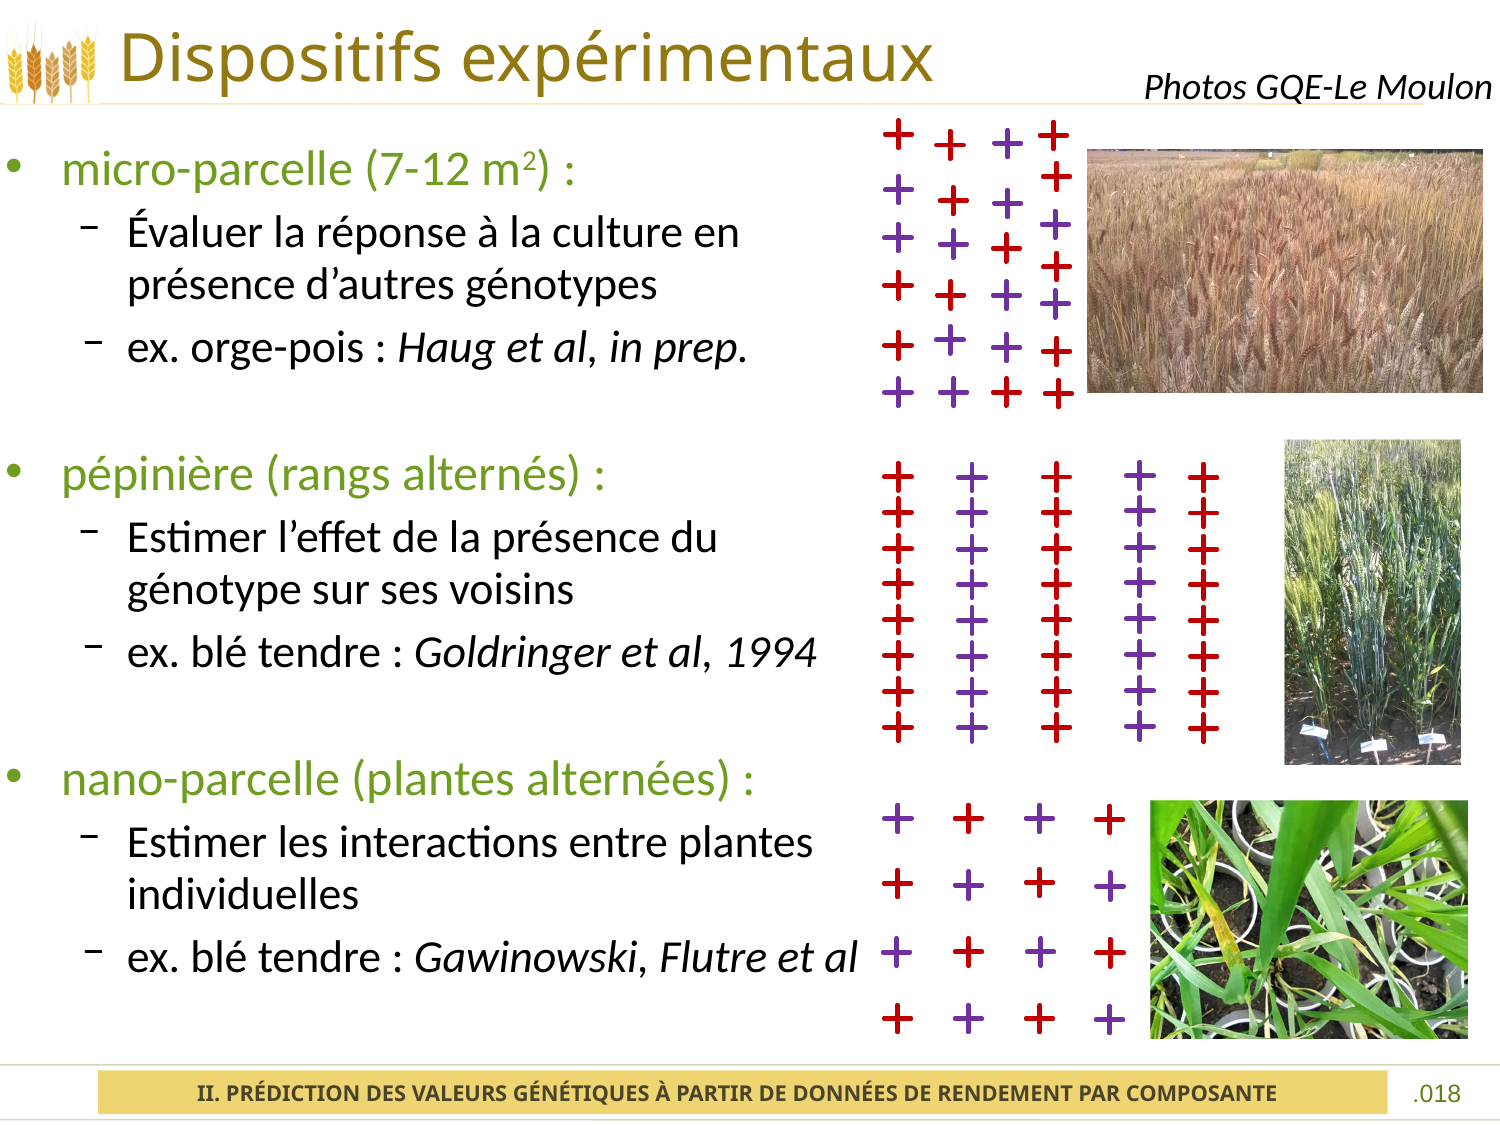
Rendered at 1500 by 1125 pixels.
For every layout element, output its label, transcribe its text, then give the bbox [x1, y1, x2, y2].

text_box [939, 187, 967, 215]
text_box [992, 234, 1020, 262]
text_box [1096, 872, 1124, 900]
text_box [958, 463, 986, 492]
text_box [958, 642, 986, 670]
text_box [1126, 676, 1154, 705]
text_box [1043, 535, 1071, 563]
text_box [884, 641, 912, 670]
text_box [1190, 499, 1218, 527]
text_box [1190, 607, 1218, 635]
text_box [992, 281, 1020, 309]
text_box [955, 871, 983, 899]
text_box [994, 129, 1022, 158]
text_box [958, 606, 986, 635]
text_box [1044, 380, 1072, 408]
text_box [1043, 163, 1071, 191]
text_box [954, 804, 982, 832]
text_box [939, 230, 967, 258]
text_box [1041, 290, 1069, 318]
text_box [884, 331, 912, 359]
text_box [1043, 713, 1071, 741]
text_box [1043, 642, 1071, 670]
text_box [1026, 868, 1054, 897]
text_box [940, 378, 968, 406]
text_box [884, 606, 912, 634]
text_box [884, 870, 912, 898]
text_box [884, 1005, 912, 1033]
text_box Photos GQE-Le Moulon [1128, 54, 1500, 123]
text_box [936, 326, 964, 354]
text_box [884, 224, 912, 252]
text_box [958, 535, 986, 563]
text_box [1126, 533, 1154, 562]
text_box [884, 271, 912, 299]
text_box [958, 499, 986, 527]
text_box [885, 175, 913, 204]
text_box [1126, 640, 1154, 669]
text_box [1043, 678, 1071, 706]
text_box [937, 281, 965, 309]
picture [1150, 800, 1468, 1039]
text_box [1043, 570, 1071, 598]
text_box [958, 570, 986, 599]
text_box [884, 804, 912, 832]
text_box II. PRÉDICTION DES VALEURS GÉNÉTIQUES À PARTIR DE DONNÉES DE RENDEMENT PAR COMPOSANTE [112, 1079, 1365, 1106]
text_box [1096, 805, 1124, 833]
picture [1087, 149, 1483, 393]
text_box [1190, 571, 1218, 599]
text_box [958, 714, 986, 742]
text_box [1126, 462, 1154, 490]
text_box [1126, 497, 1154, 525]
text_box [1126, 569, 1154, 597]
text_box [884, 498, 912, 526]
picture [5, 18, 99, 104]
text_box [884, 535, 912, 563]
text_box [1026, 1005, 1054, 1033]
text_box [1041, 210, 1069, 238]
text_box [884, 378, 912, 406]
text_box [1190, 678, 1218, 707]
text_box [1190, 714, 1218, 742]
text_box [885, 120, 913, 148]
text_box [954, 1005, 982, 1033]
text_box [884, 570, 912, 598]
title Dispositifs expérimentaux [103, 7, 1483, 103]
text_box [992, 333, 1020, 362]
text_box [1043, 606, 1071, 634]
text_box [1126, 605, 1154, 633]
text_box [955, 938, 983, 966]
text_box [882, 938, 910, 966]
text_box [1043, 463, 1071, 491]
list micro-parcelle (7-12 m2) : Évaluer la réponse à la culture en présence d’autres génotypes ex. orge-pois : Haug et al, in prep. pépinière (rangs alternés) : Estimer l’effet de la présence du génotype sur ses voisins ex. blé tendre : Goldringer et al, 1994 nano-parcelle (plantes alternées) : Estimer les interactions entre plantes individuelles ex. blé tendre : Gawinowski, Flutre et al [0, 128, 879, 1024]
text_box [1096, 939, 1124, 967]
text_box [936, 131, 964, 159]
text_box [992, 378, 1020, 406]
text_box [1027, 938, 1055, 966]
text_box [958, 678, 986, 706]
text_box [1025, 804, 1053, 832]
text_box [1190, 642, 1218, 671]
text_box [1043, 498, 1071, 526]
text_box [994, 189, 1022, 218]
text_box [884, 713, 912, 741]
text_box [884, 678, 912, 706]
text_box [1043, 252, 1071, 281]
text_box [1039, 121, 1067, 149]
text_box [1190, 535, 1218, 564]
text_box [1043, 337, 1071, 365]
text_box [1126, 712, 1154, 740]
text_box [1096, 1006, 1124, 1034]
text_box [884, 463, 912, 491]
text_box [1190, 464, 1218, 492]
picture [1284, 439, 1461, 765]
